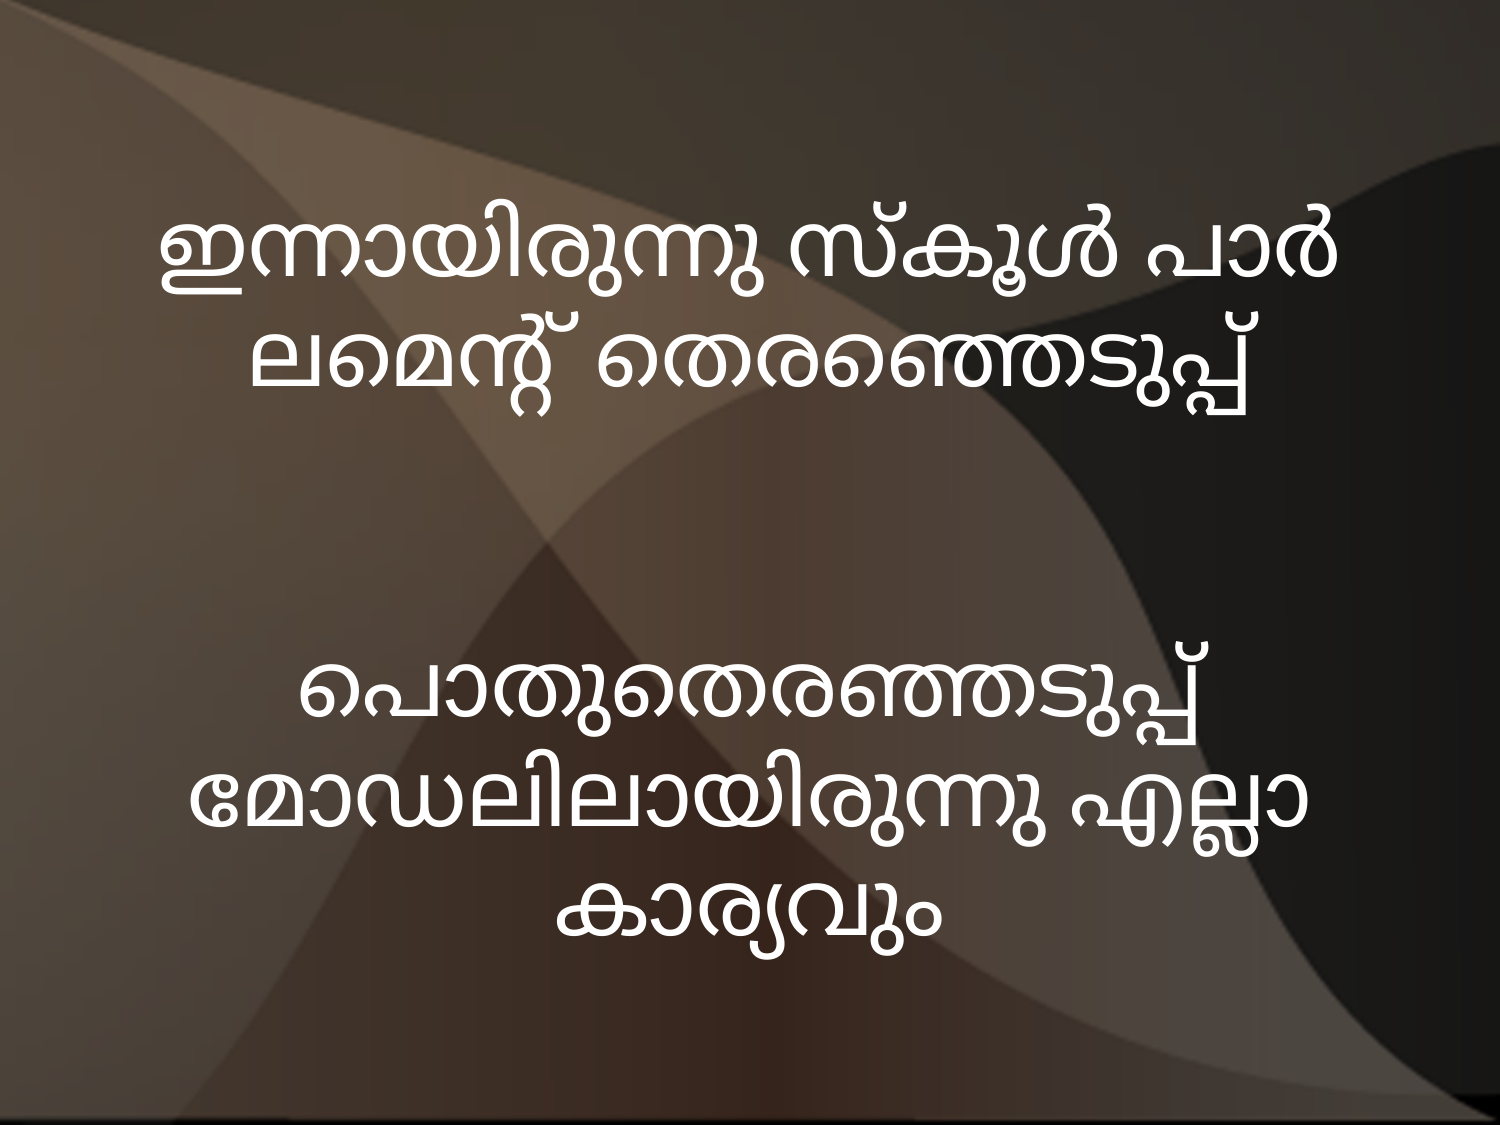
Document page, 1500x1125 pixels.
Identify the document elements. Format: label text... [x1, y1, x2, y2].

title ഇന്നായിരുന്നു സ്കൂള്‍ പാര്‍ലമെന്റ് തെരഞ്ഞെടുപ്പ് പൊതുതെര‍‍‍ഞ്ഞടുപ്പ്‌‌ മോഡലിലായിരുന്നു എല്ലാ കാര്യവും [37, 164, 1463, 975]
picture [0, 0, 1500, 1125]
